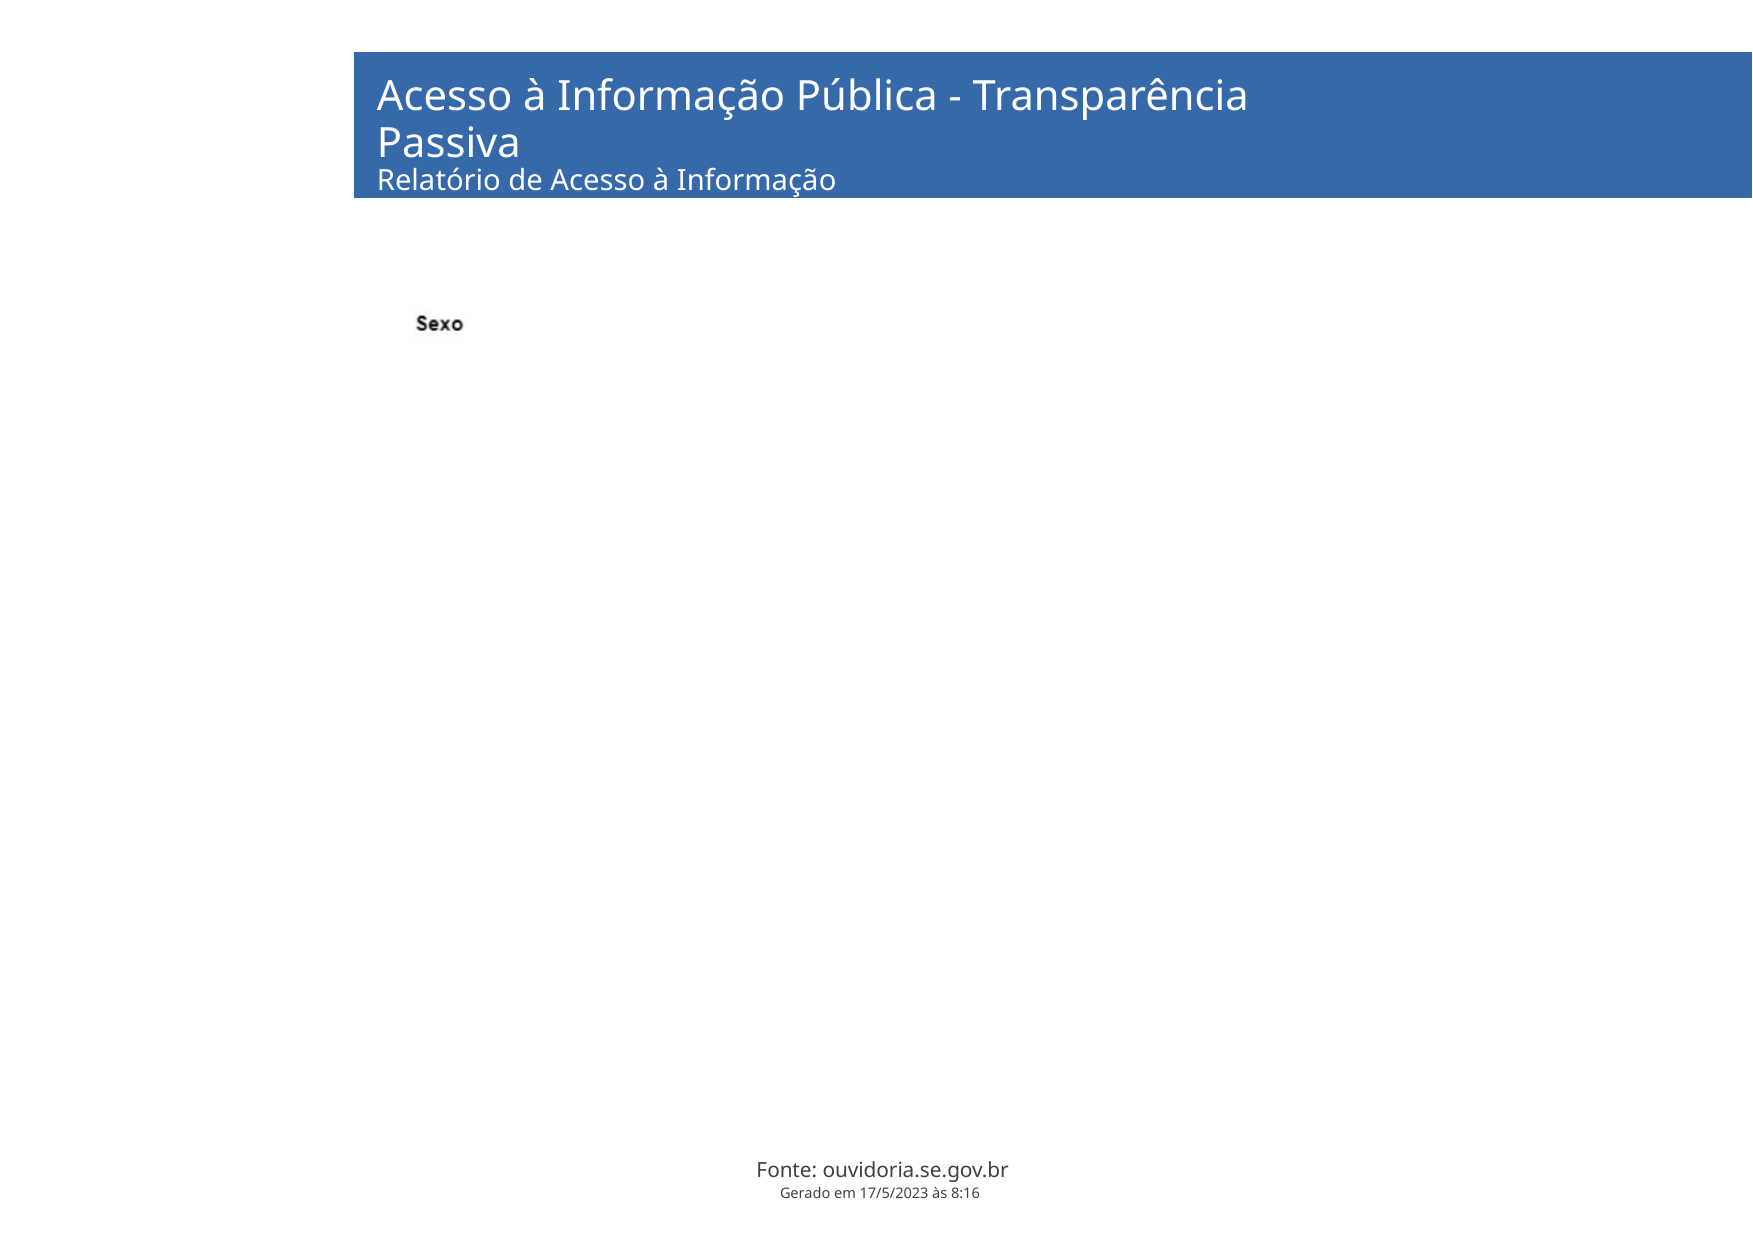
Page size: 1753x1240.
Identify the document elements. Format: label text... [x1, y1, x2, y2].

text_box Acesso à Informação Pública - Transparência Passiva Relatório de Acesso à Informação SETURAbril a Abril de 2023 [376, 72, 1403, 228]
text_box Gerado em 17/5/2023 às 8:16 [780, 1184, 999, 1202]
text_box Fonte: ouvidoria.se.gov.br [756, 1158, 1023, 1182]
text_box [155, 211, 1599, 1028]
text_box [354, 52, 1752, 198]
